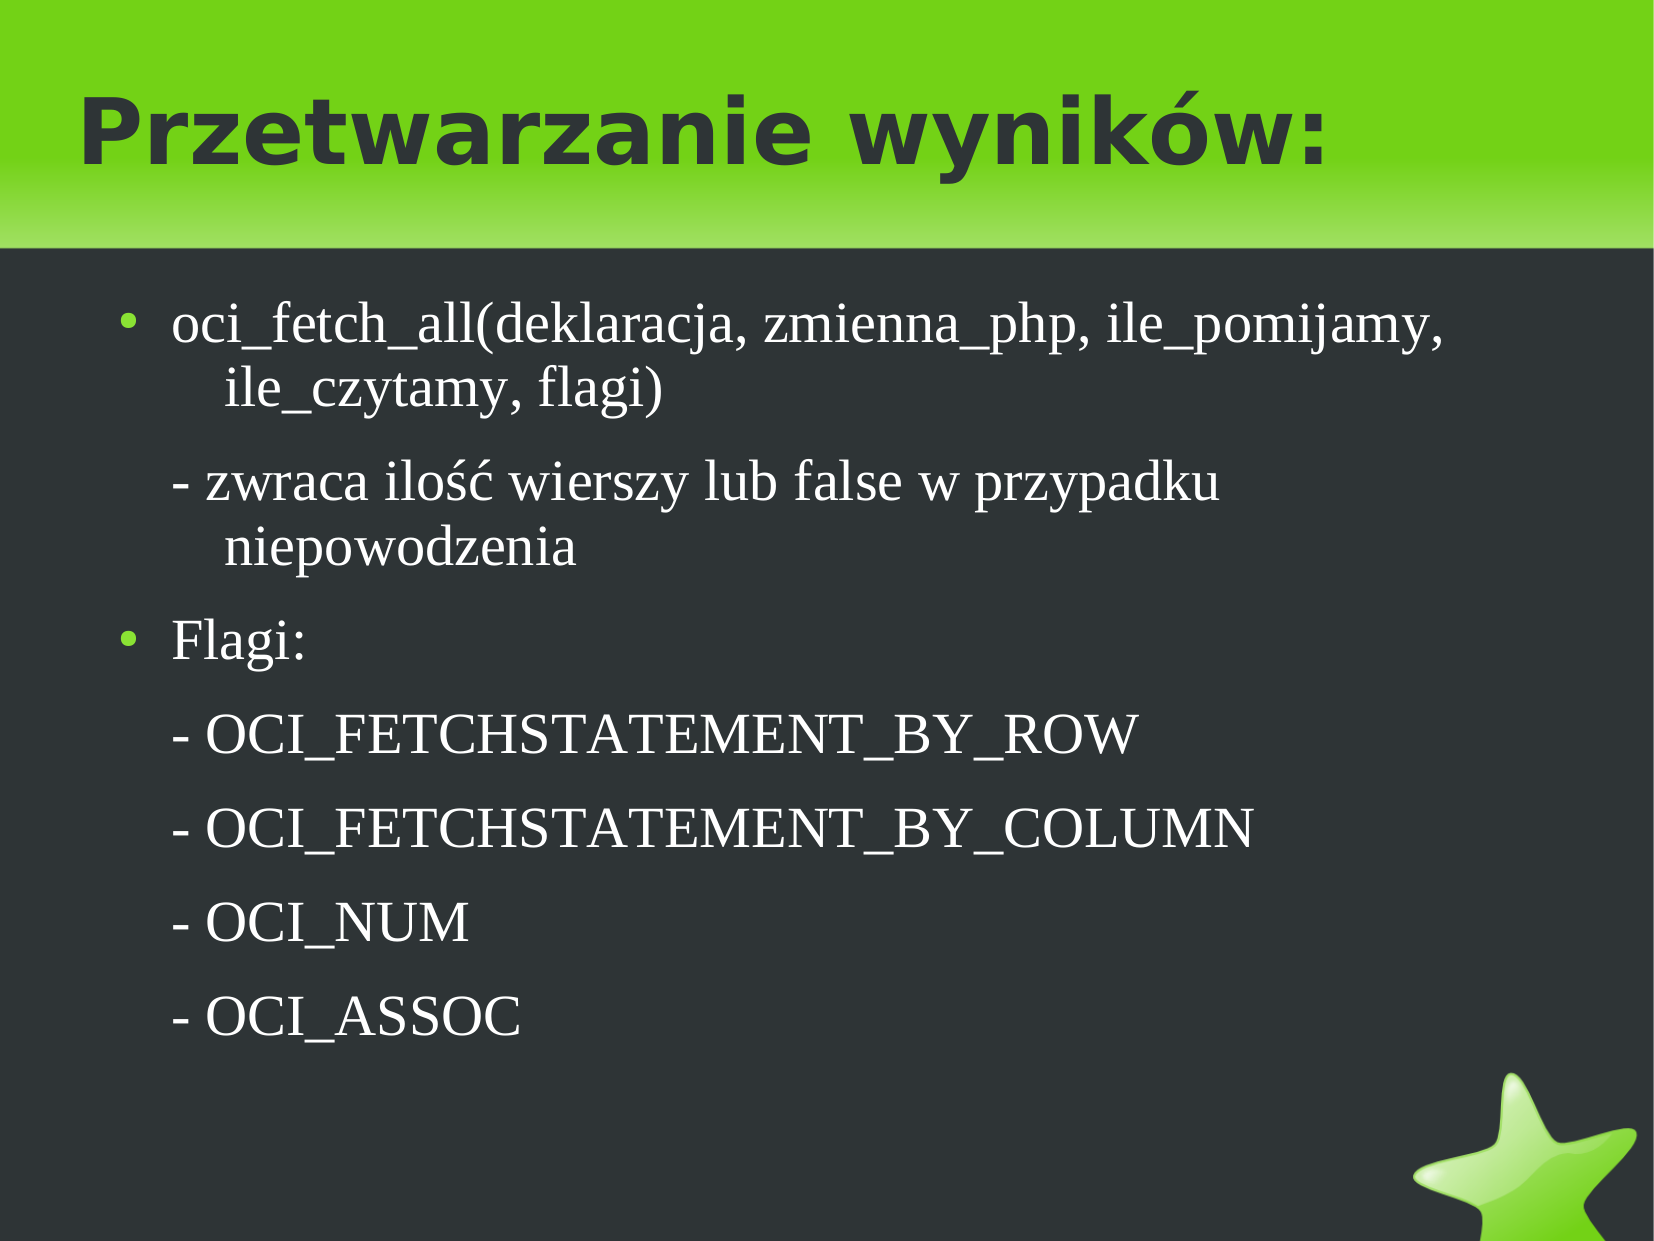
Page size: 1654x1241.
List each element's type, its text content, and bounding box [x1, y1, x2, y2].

picture [0, 0, 1654, 1241]
list oci_fetch_all(deklaracja, zmienna_php, ile_pomijamy, ile_czytamy, flagi) - zwraca ilość wierszy lub false w przypadku niepowodzenia Flagi: - OCI_FETCHSTATEMENT_BY_ROW - OCI_FETCHSTATEMENT_BY_COLUMN - OCI_NUM - OCI_ASSOC [82, 290, 1571, 1103]
title Przetwarzanie wyników: [76, 36, 1565, 229]
